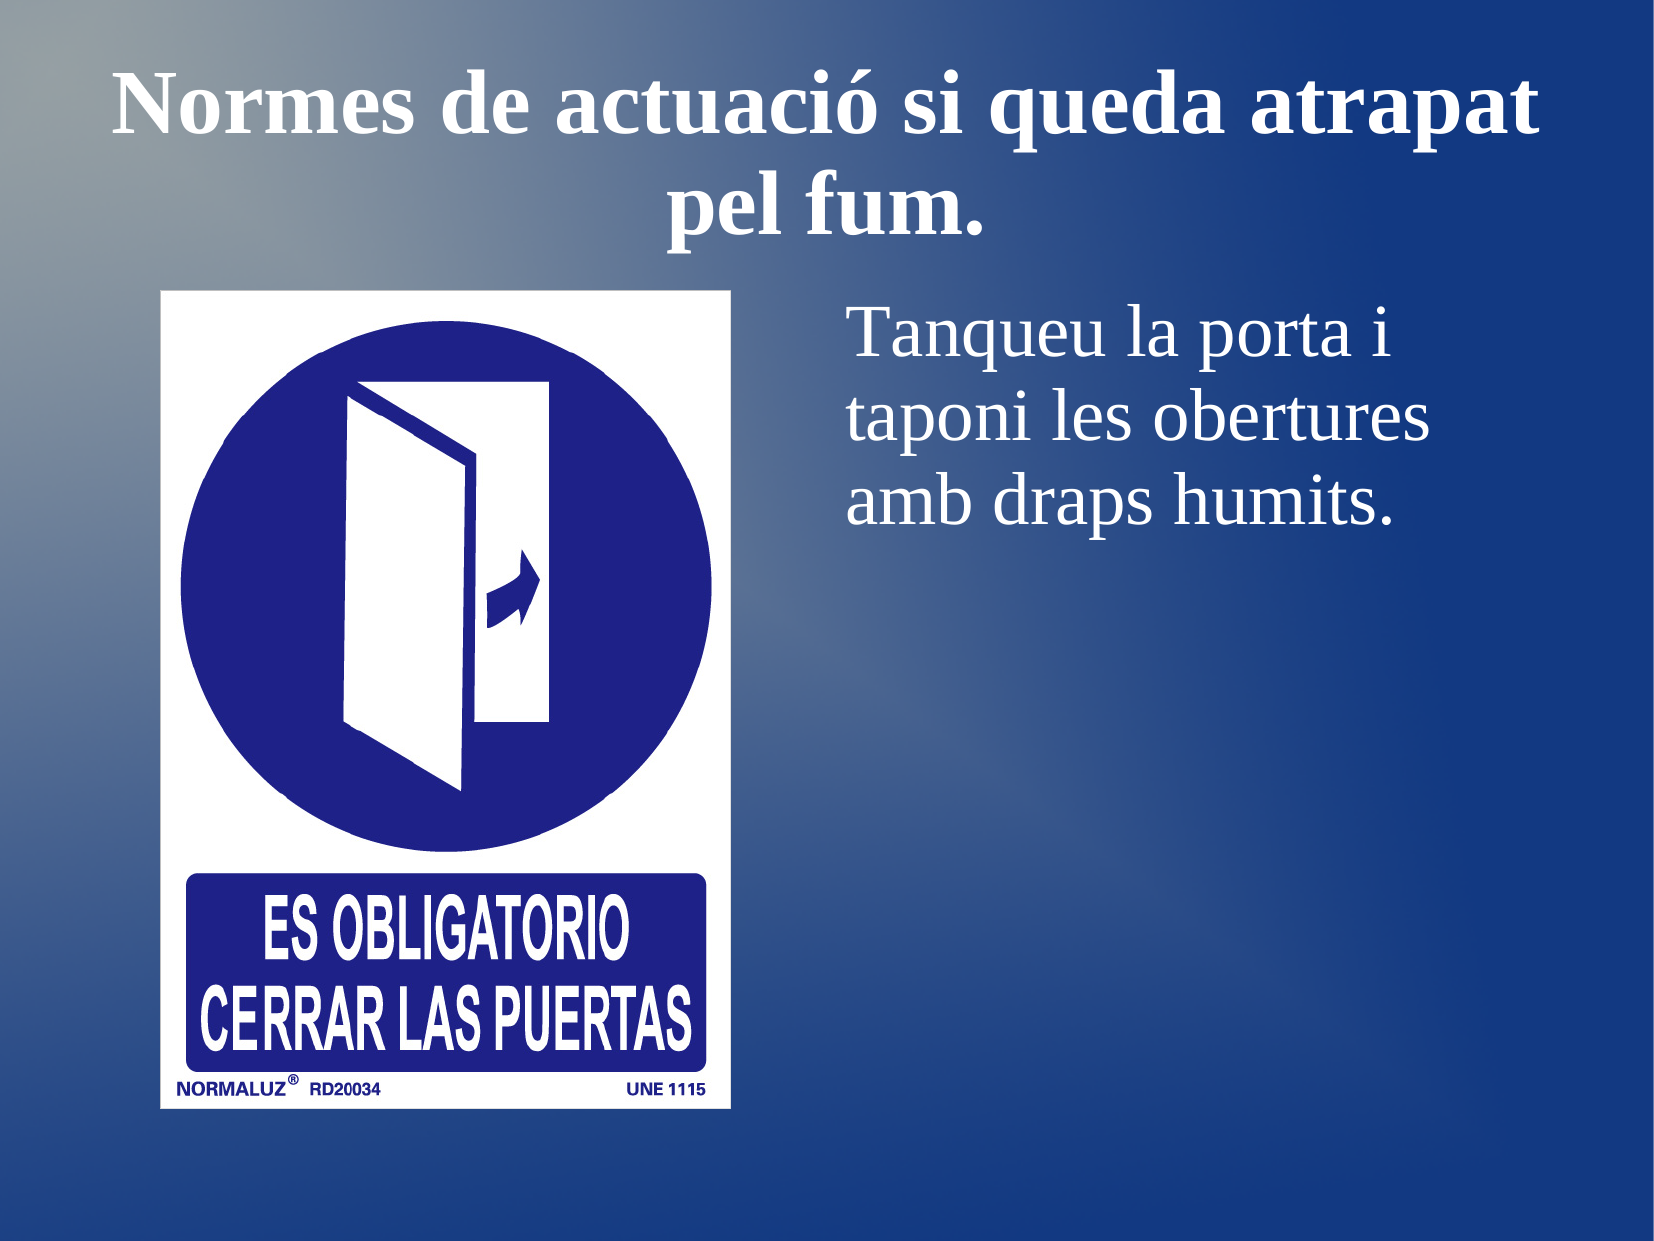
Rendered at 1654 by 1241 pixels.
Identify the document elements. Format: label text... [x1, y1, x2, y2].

picture [0, 0, 1654, 1241]
list Tanqueu la porta i taponi les obertures amb draps humits. [845, 290, 1572, 1109]
title Normes de actuació si queda atrapat pel fum. [82, 49, 1571, 257]
